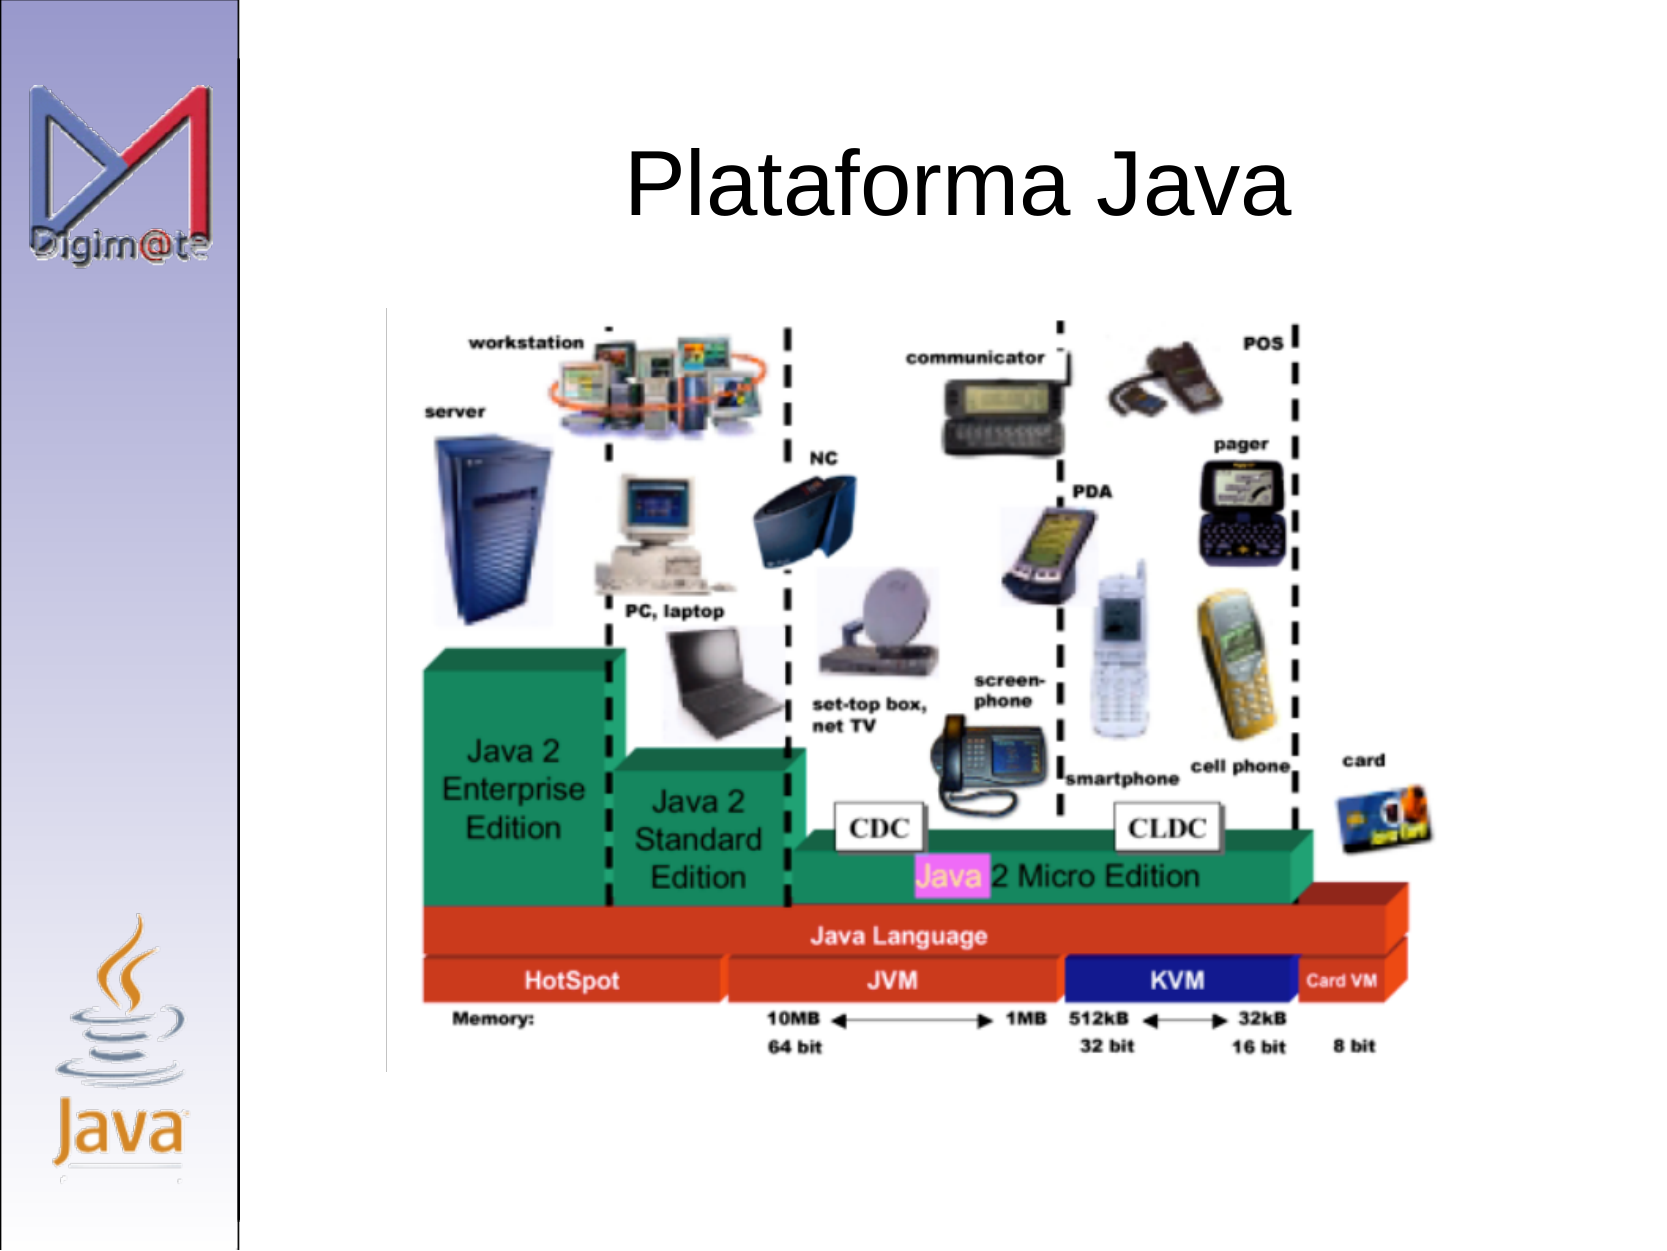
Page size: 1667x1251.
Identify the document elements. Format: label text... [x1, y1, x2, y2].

title Plataforma Java [267, 65, 1650, 281]
picture [0, 0, 1667, 1250]
